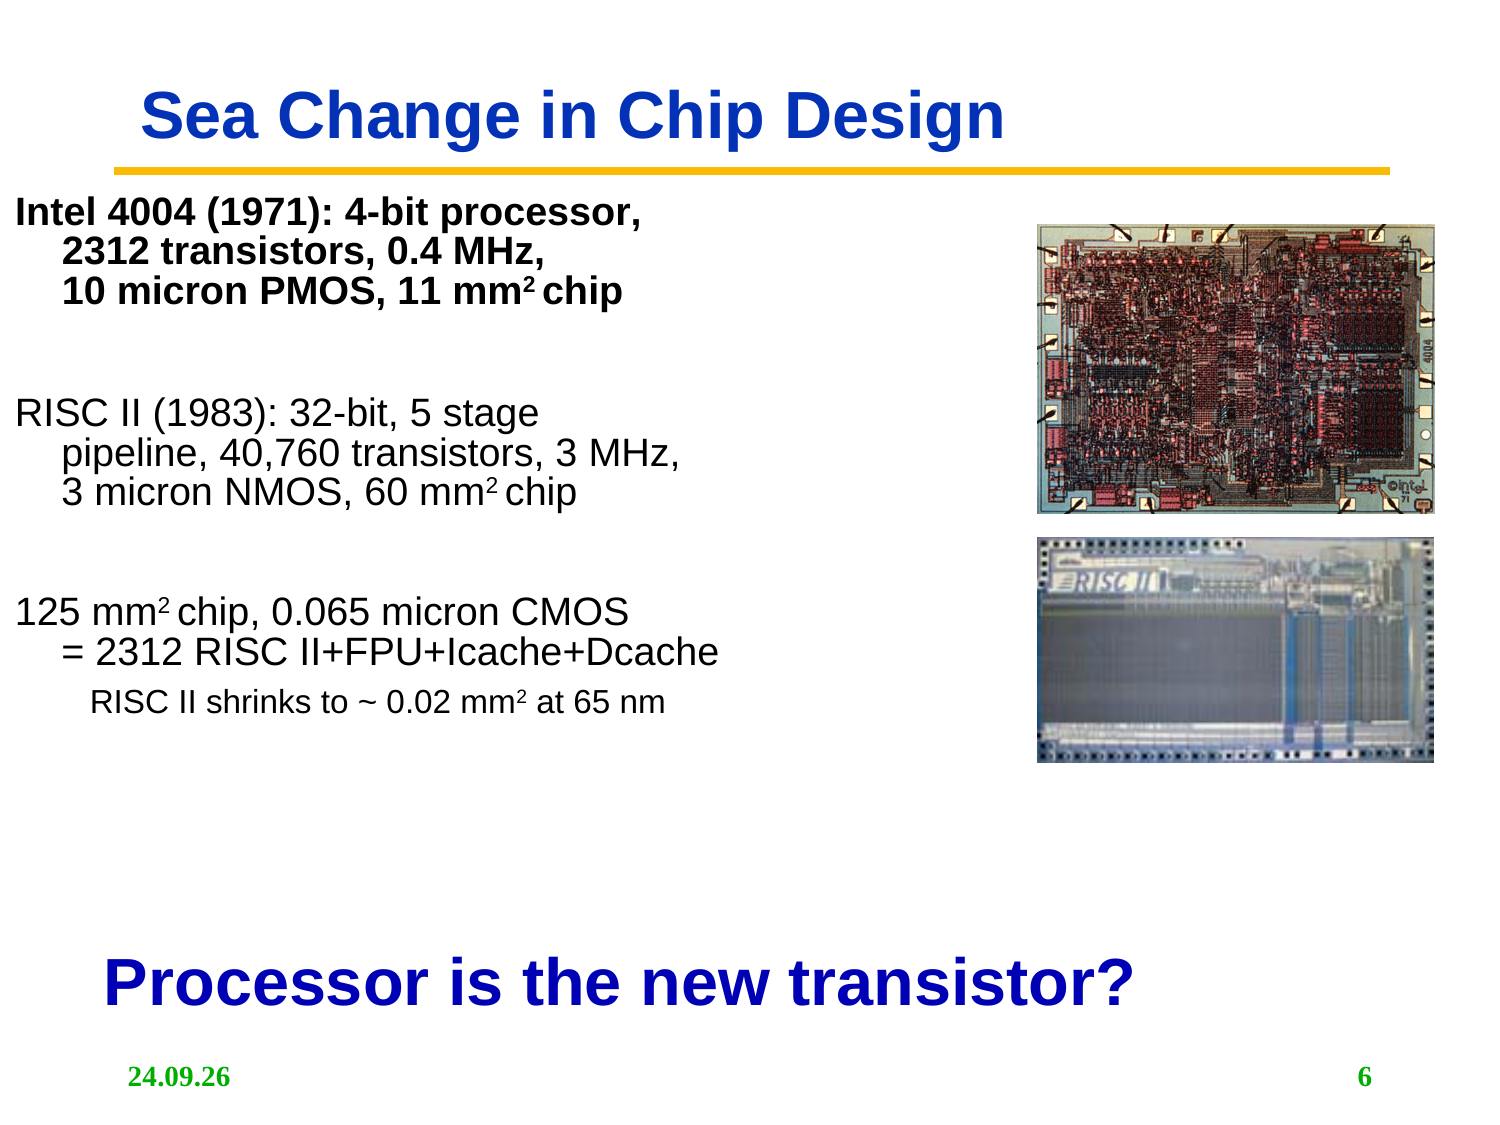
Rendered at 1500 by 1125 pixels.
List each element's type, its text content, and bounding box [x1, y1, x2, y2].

list Intel 4004 (1971): 4-bit processor, 2312 transistors, 0.4 MHz, 10 micron PMOS, 11 mm2 chip [0, 185, 984, 387]
text_box 125 mm2 chip, 0.065 micron CMOS = 2312 RISC II+FPU+Icache+Dcache RISC II shrinks to ~ 0.02 mm2 at 65 nm [0, 586, 1367, 913]
text_box RISC II (1983): 32-bit, 5 stage pipeline, 40,760 transistors, 3 MHz, 3 micron NMOS, 60 mm2 chip [0, 387, 1308, 586]
picture [1308, 537, 1434, 763]
text_box Processor is the new transistor? [70, 936, 1214, 1028]
picture [1037, 224, 1435, 514]
title Sea Change in Chip Design [125, 62, 1463, 175]
